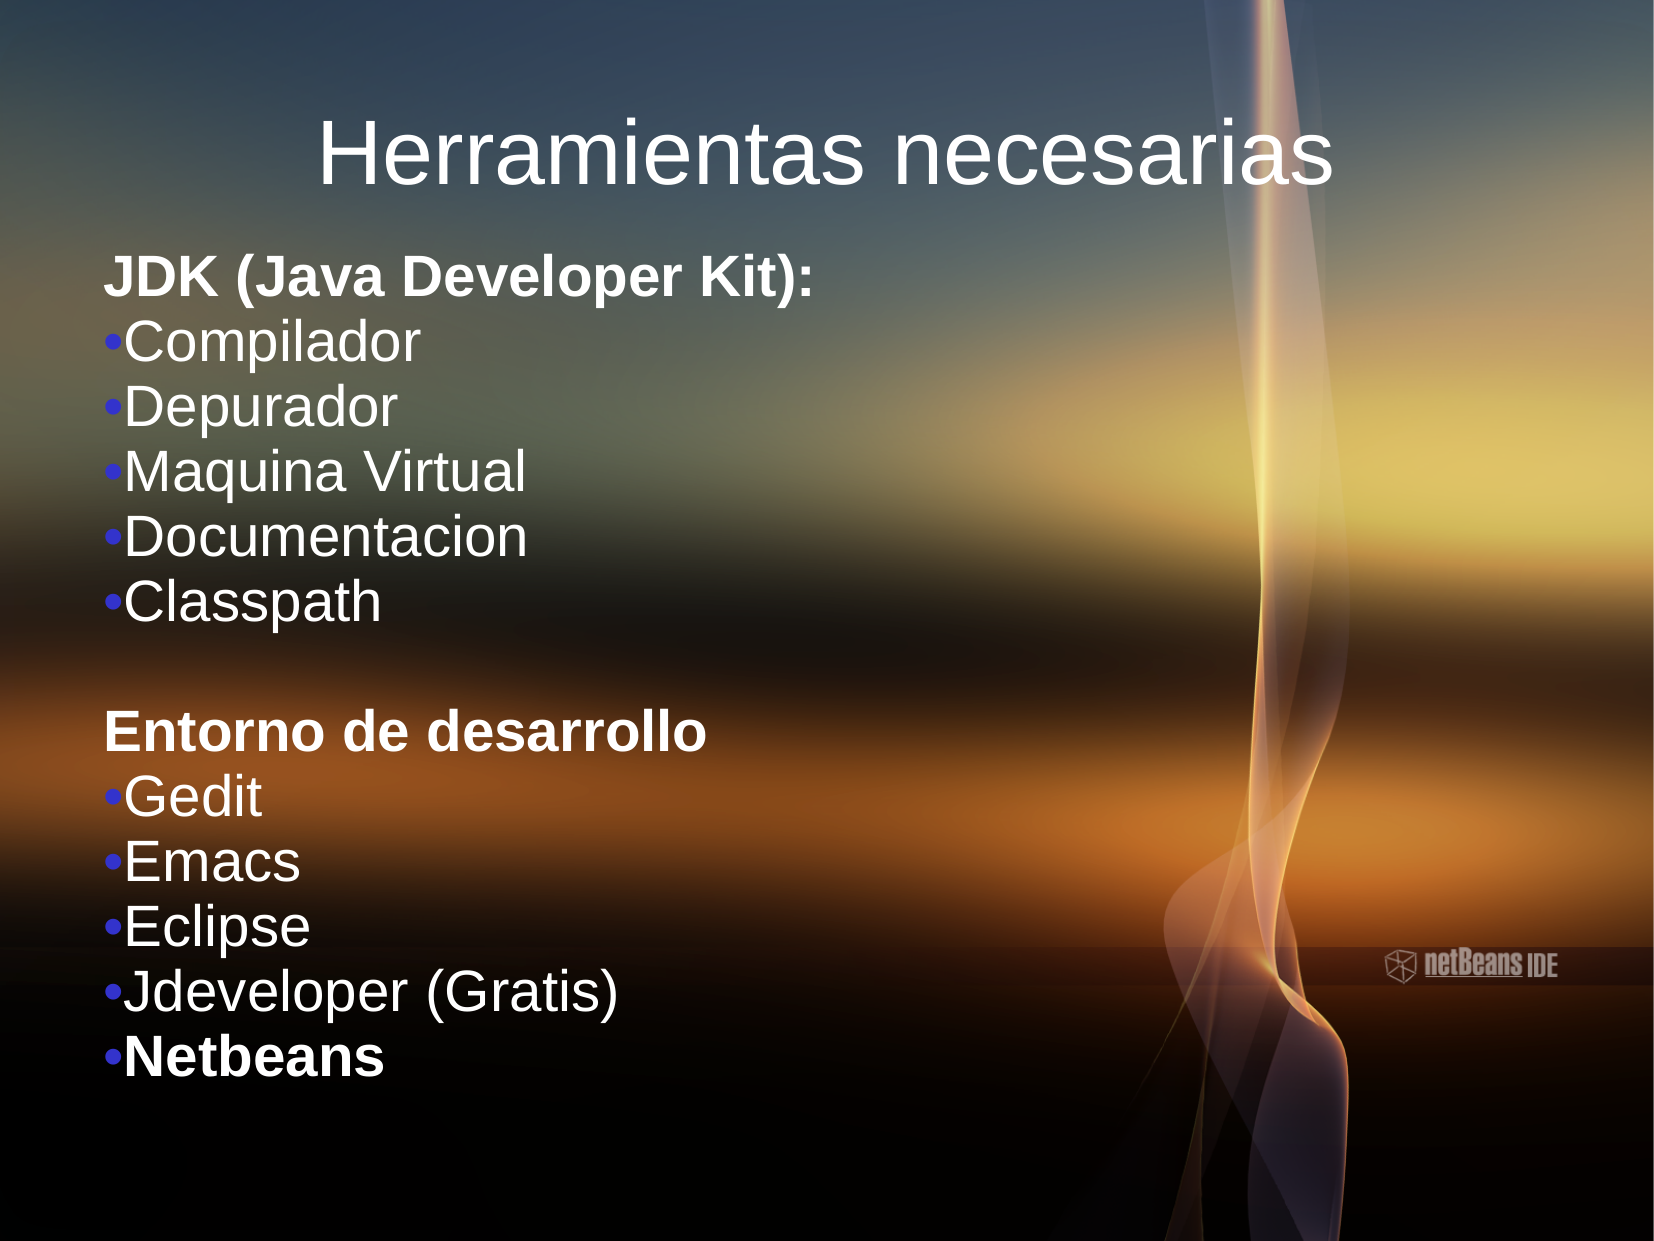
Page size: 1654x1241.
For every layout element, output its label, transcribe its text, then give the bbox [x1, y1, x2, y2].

title Herramientas necesarias [82, 49, 1571, 257]
picture [0, 0, 1654, 1241]
text_box JDK (Java Developer Kit): Compilador Depurador Maquina Virtual Documentacion Classpath Entorno de desarrollo Gedit Emacs Eclipse Jdeveloper (Gratis) Netbeans [88, 236, 1565, 1241]
